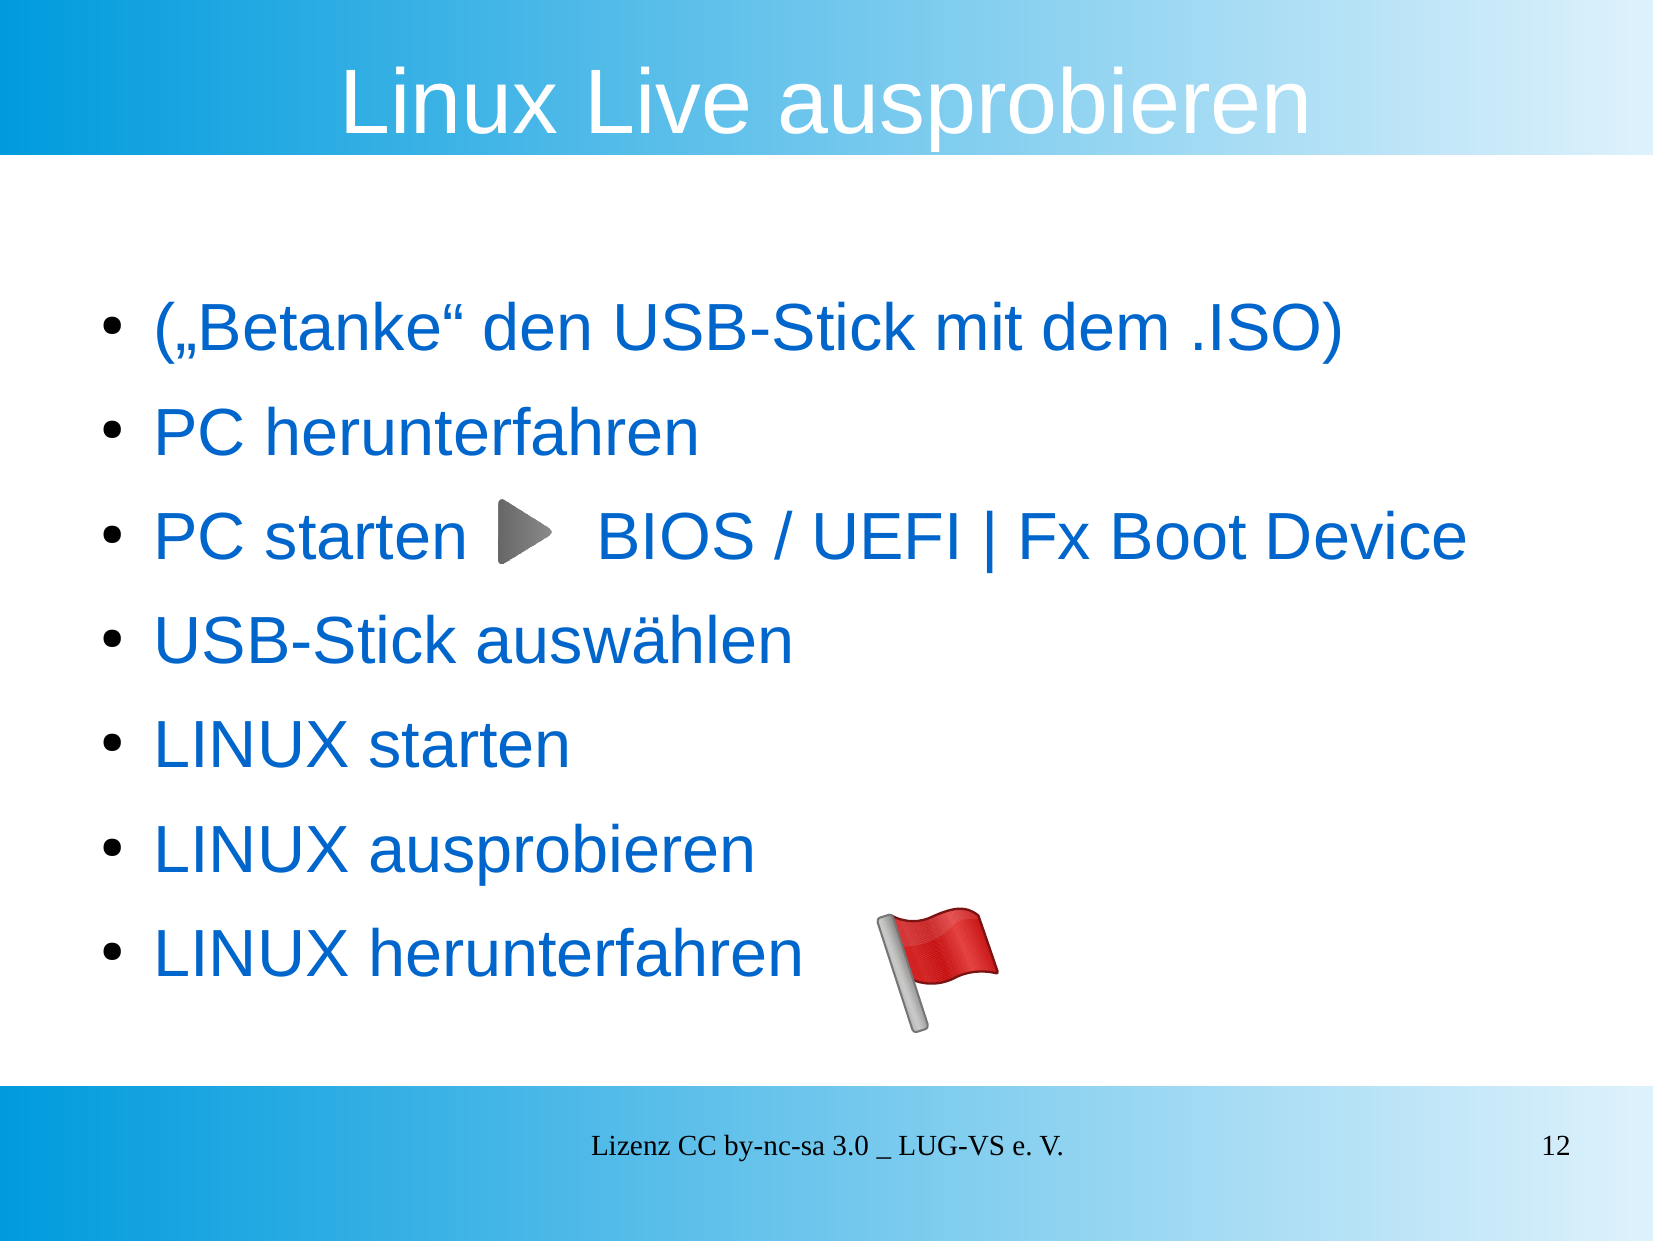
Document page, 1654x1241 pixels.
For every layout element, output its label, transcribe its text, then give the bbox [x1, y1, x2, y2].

title Linux Live ausprobieren [82, 49, 1571, 155]
picture [494, 496, 556, 568]
picture [858, 891, 1017, 1050]
list („Betanke“ den USB-Stick mit dem .ISO) PC herunterfahren PC starten BIOS / UEFI | Fx Boot Device USB-Stick auswählen LINUX starten LINUX ausprobieren LINUX herunterfahren [82, 290, 1571, 1010]
